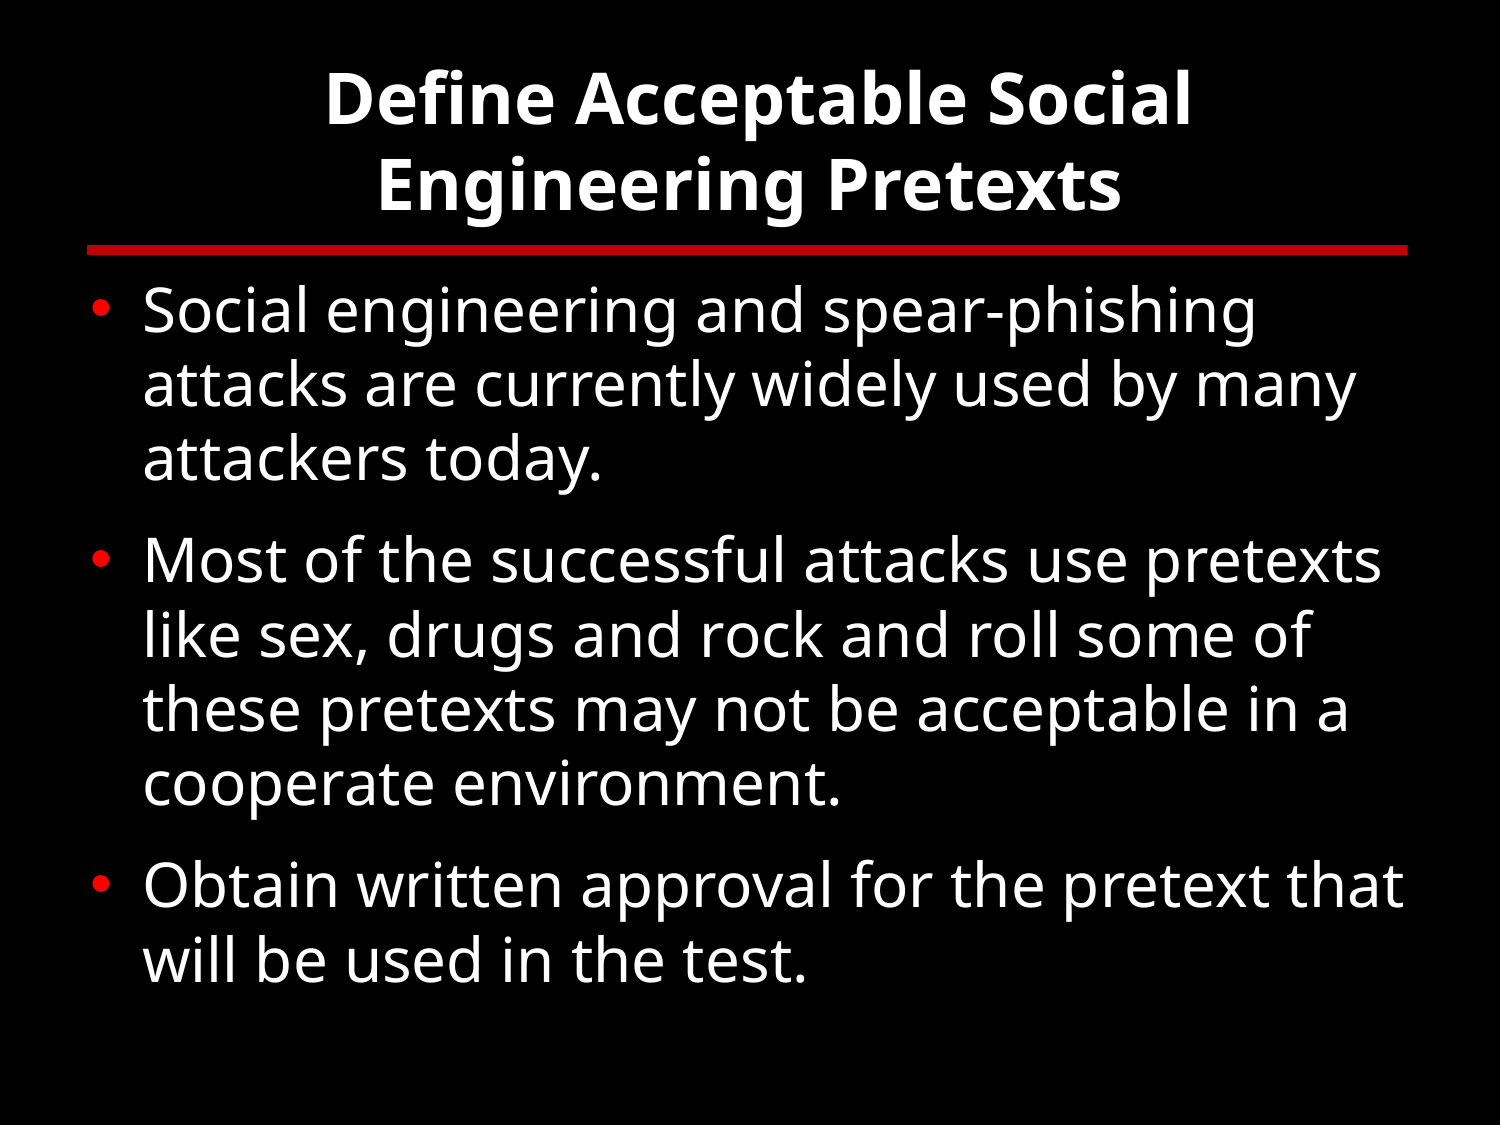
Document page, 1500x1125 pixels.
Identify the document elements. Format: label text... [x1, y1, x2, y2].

list Social engineering and spear-phishing attacks are currently widely used by many attackers today. Most of the successful attacks use pretexts like sex, drugs and rock and roll some of these pretexts may not be acceptable in a cooperate environment. Obtain written approval for the pretext that will be used in the test. [75, 262, 1425, 1005]
title Define Acceptable Social Engineering Pretexts [75, 45, 1425, 233]
